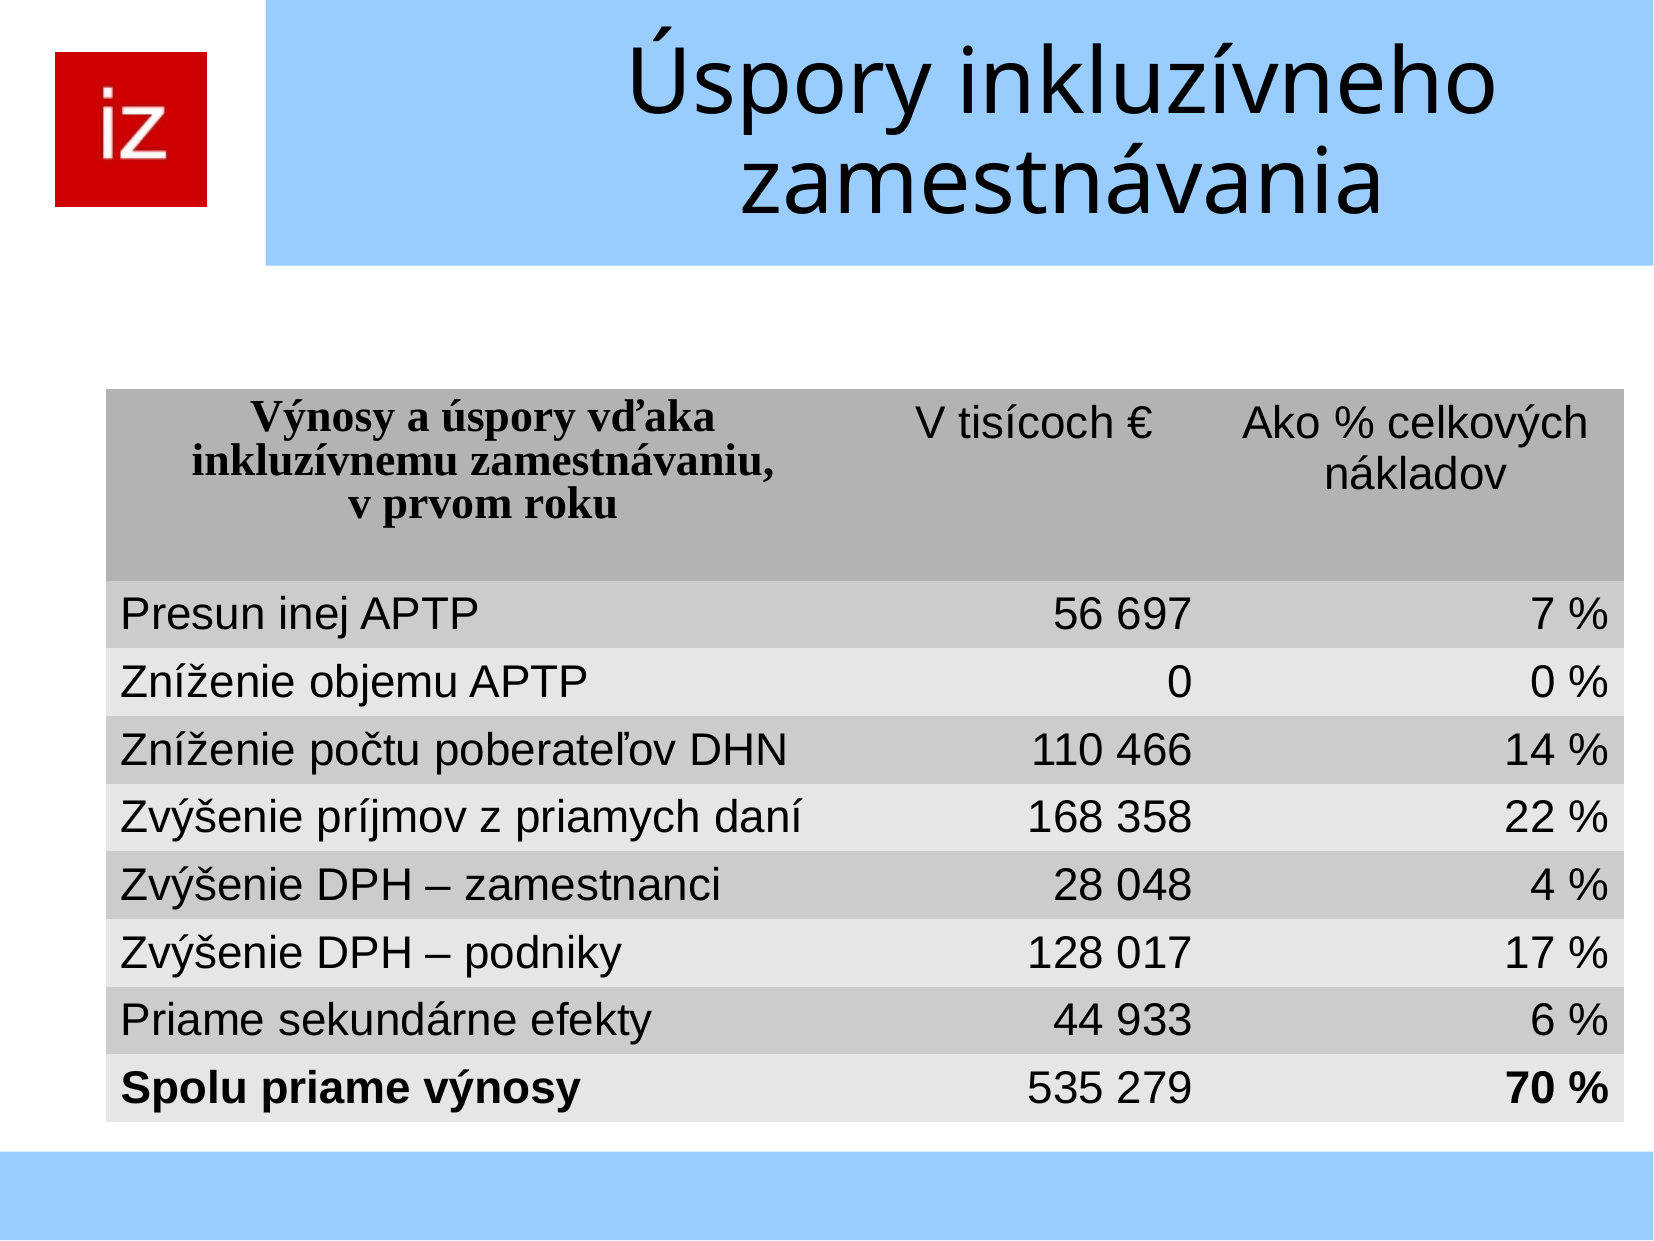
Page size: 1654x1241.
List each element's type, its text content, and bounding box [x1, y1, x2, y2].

picture [55, 52, 207, 207]
table_cell Zvýšenie príjmov z priamych daní [106, 784, 860, 851]
table_cell 17 % [1208, 919, 1624, 987]
table_cell 56 697 [860, 581, 1208, 648]
title Úspory inkluzívneho zamestnávania [561, 29, 1565, 237]
table_cell 7 % [1208, 581, 1624, 648]
table_header Ako % celkových nákladov [1208, 389, 1624, 581]
table_cell 6 % [1208, 987, 1624, 1054]
table_cell Zníženie počtu poberateľov DHN [106, 716, 860, 784]
table_cell Presun inej APTP [106, 581, 860, 648]
table_cell Spolu priame výnosy [106, 1054, 860, 1122]
table_cell 0 % [1208, 648, 1624, 716]
table_cell Zvýšenie DPH – zamestnanci [106, 851, 860, 919]
table_cell 14 % [1208, 716, 1624, 784]
table_cell 28 048 [860, 851, 1208, 919]
table_cell 168 358 [860, 784, 1208, 851]
table_cell 70 % [1208, 1054, 1624, 1122]
table_cell 0 [860, 648, 1208, 716]
table_header Výnosy a úspory vďaka inkluzívnemu zamestnávaniu, v prvom roku [106, 389, 860, 581]
table_cell Zvýšenie DPH – podniky [106, 919, 860, 987]
table_cell 535 279 [860, 1054, 1208, 1122]
table_cell 22 % [1208, 784, 1624, 851]
table_header V tisícoch € [860, 389, 1208, 581]
table_cell 4 % [1208, 851, 1624, 919]
table_cell Priame sekundárne efekty [106, 987, 860, 1054]
table_cell 44 933 [860, 987, 1208, 1054]
table_cell 128 017 [860, 919, 1208, 987]
table_cell 110 466 [860, 716, 1208, 784]
table_cell Zníženie objemu APTP [106, 648, 860, 716]
